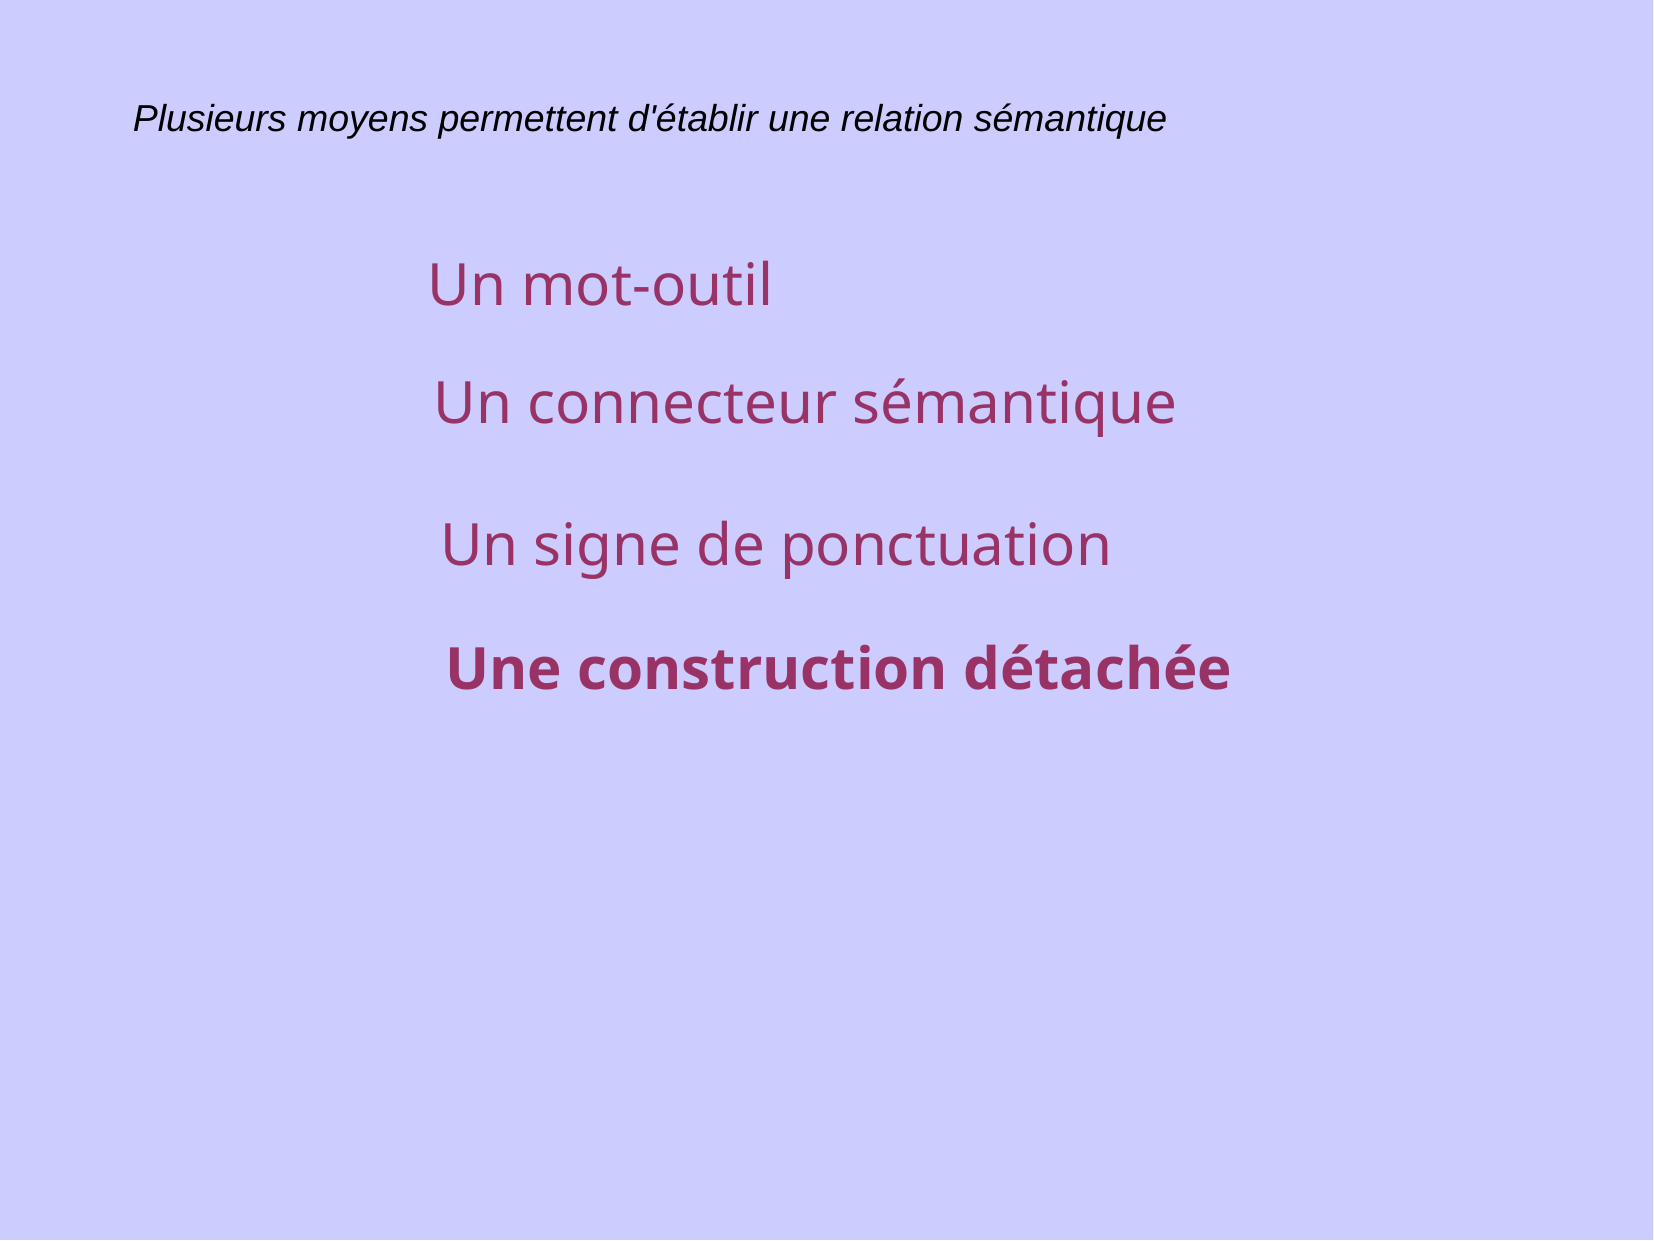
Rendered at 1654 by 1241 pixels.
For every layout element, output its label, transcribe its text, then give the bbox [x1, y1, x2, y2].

text_box Plusieurs moyens permettent d'établir une relation sémantique [118, 88, 1182, 146]
text_box Un mot-outil [413, 236, 748, 325]
text_box Un connecteur sémantique [419, 354, 1447, 443]
text_box Une construction détachée [430, 620, 1388, 688]
text_box Un signe de ponctuation [425, 496, 1134, 585]
